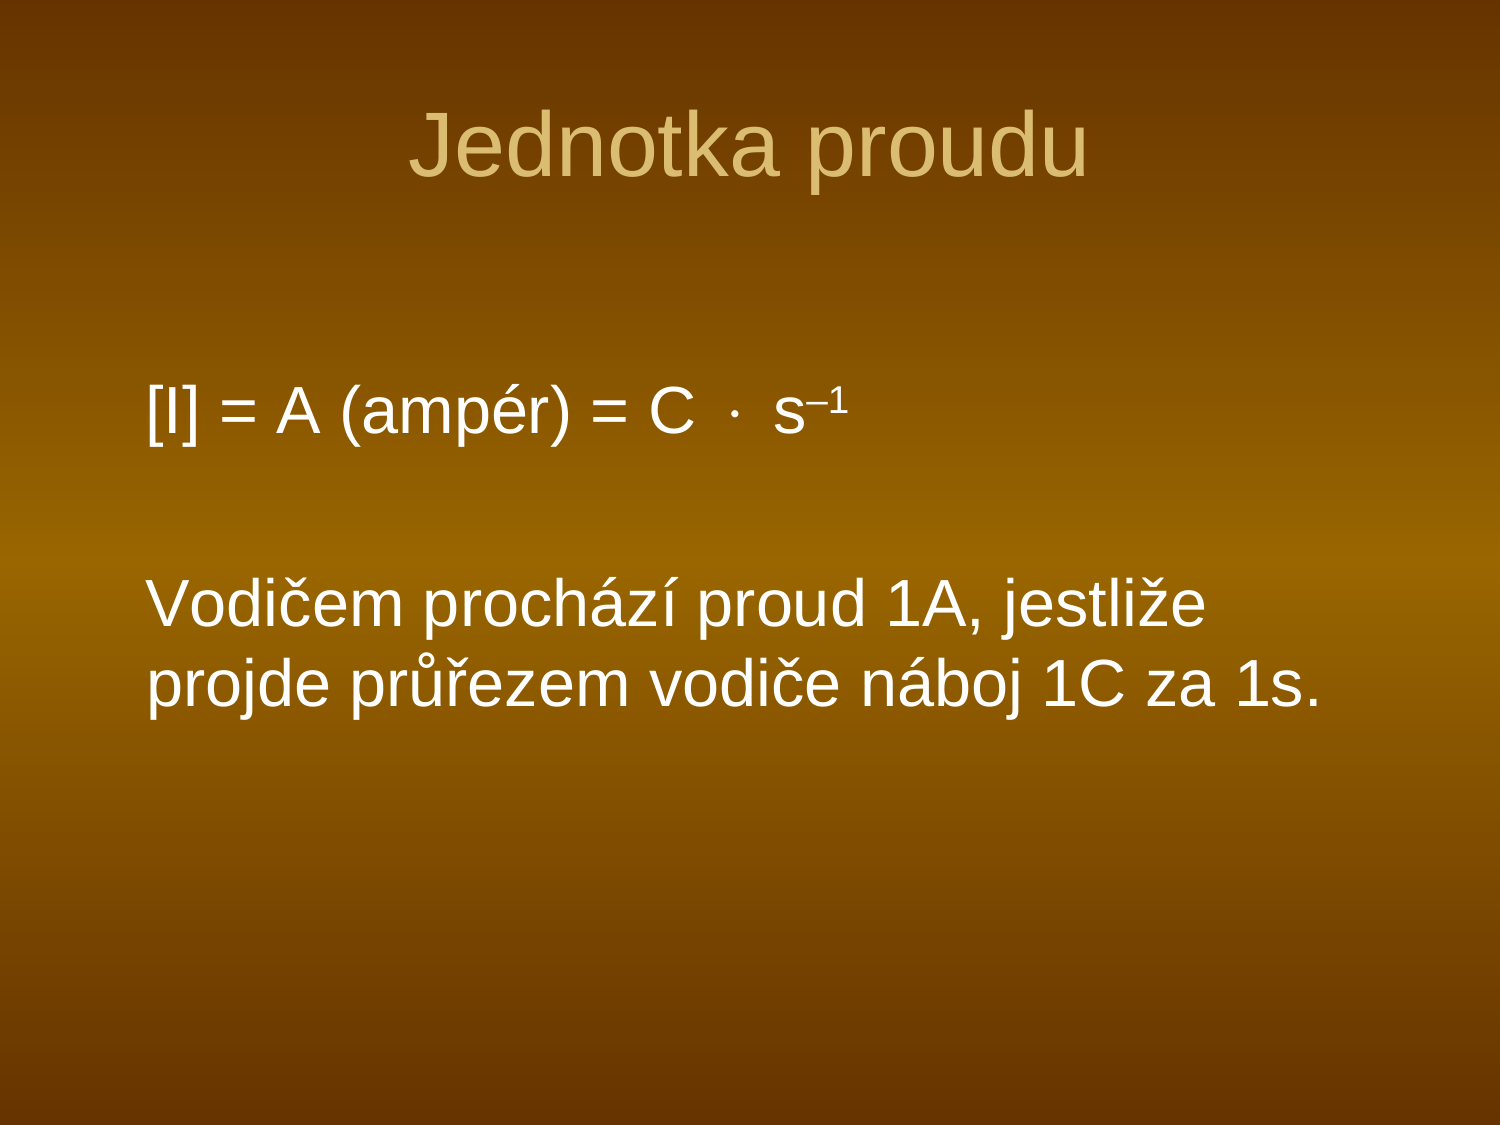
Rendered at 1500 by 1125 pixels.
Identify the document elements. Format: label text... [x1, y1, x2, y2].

title Jednotka proudu [75, 45, 1426, 234]
list [I] = A (ampér) = C  s–1 Vodičem prochází proud 1A, jestliže projde průřezem vodiče náboj 1C za 1s. [75, 262, 1426, 1006]
